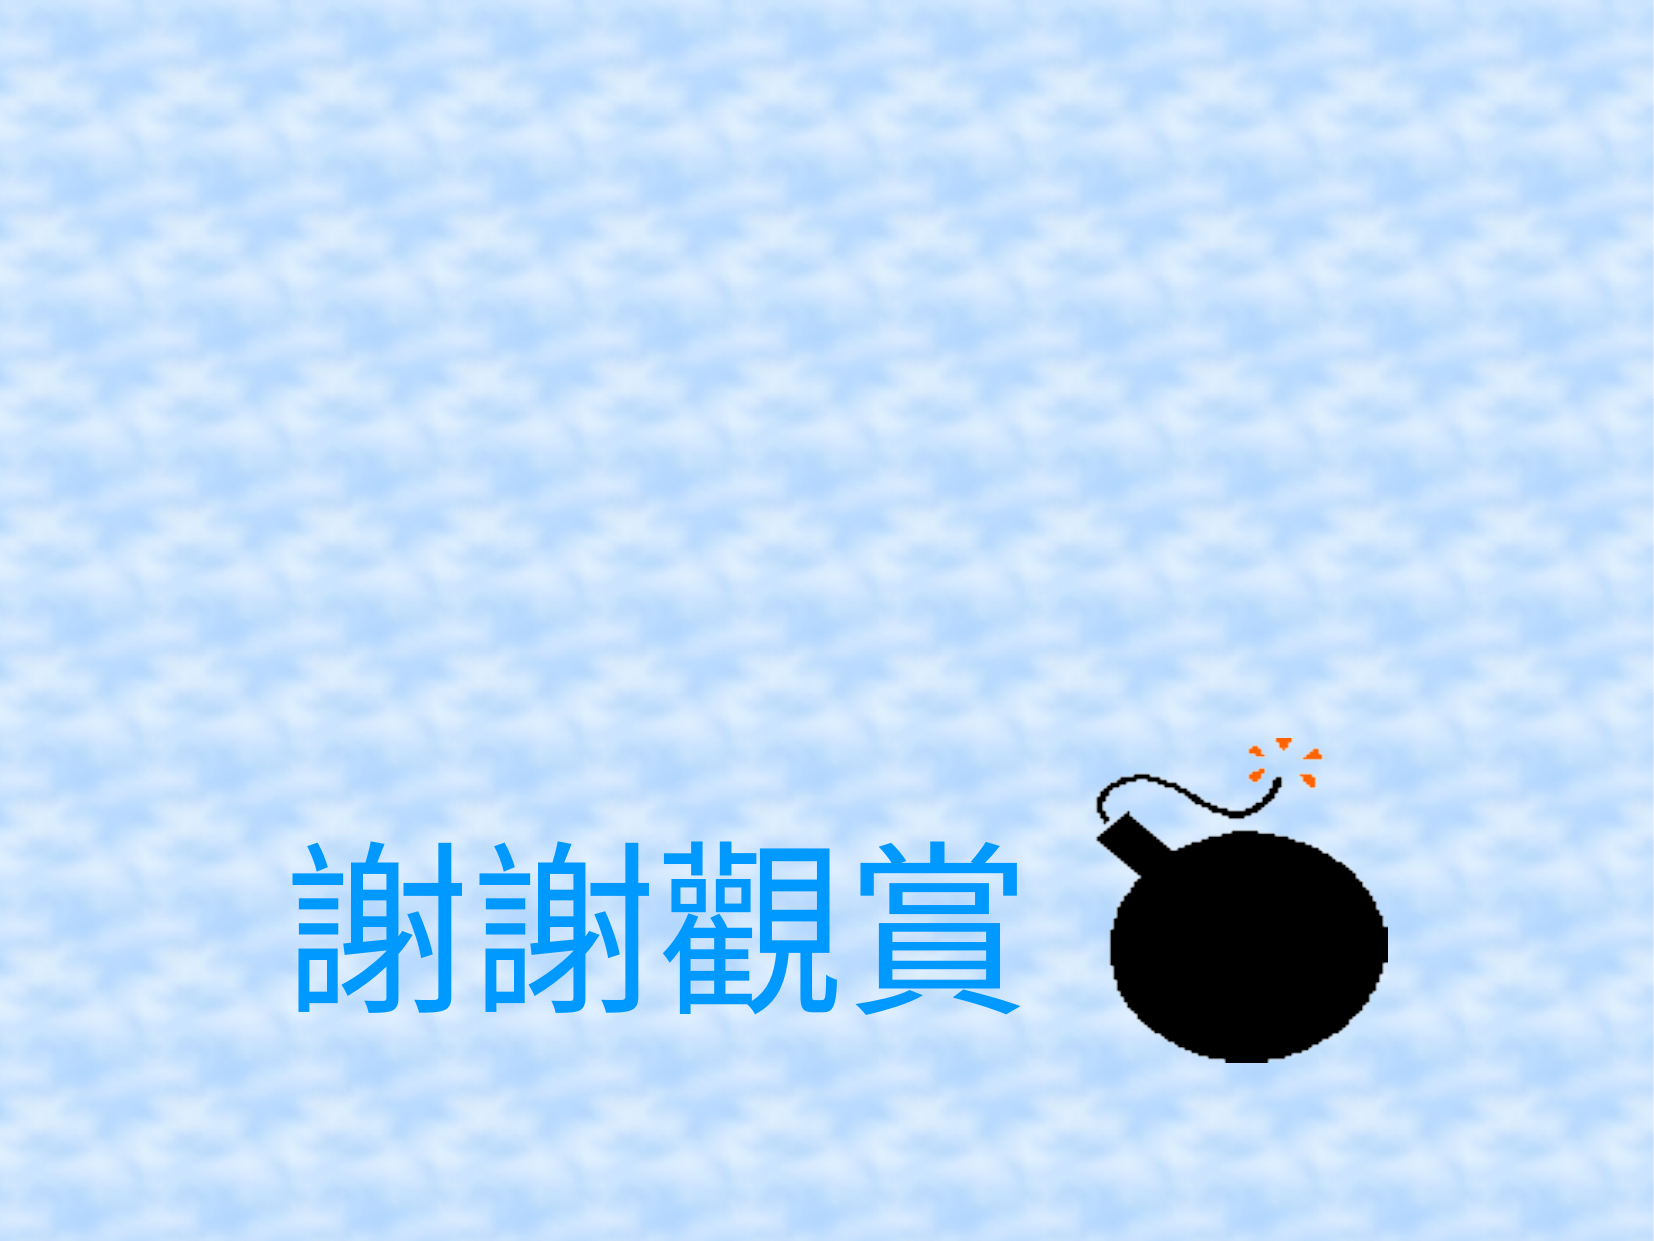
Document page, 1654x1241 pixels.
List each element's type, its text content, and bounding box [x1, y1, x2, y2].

text_box 謝謝觀賞 [267, 774, 1057, 1015]
picture [0, 0, 1654, 1241]
